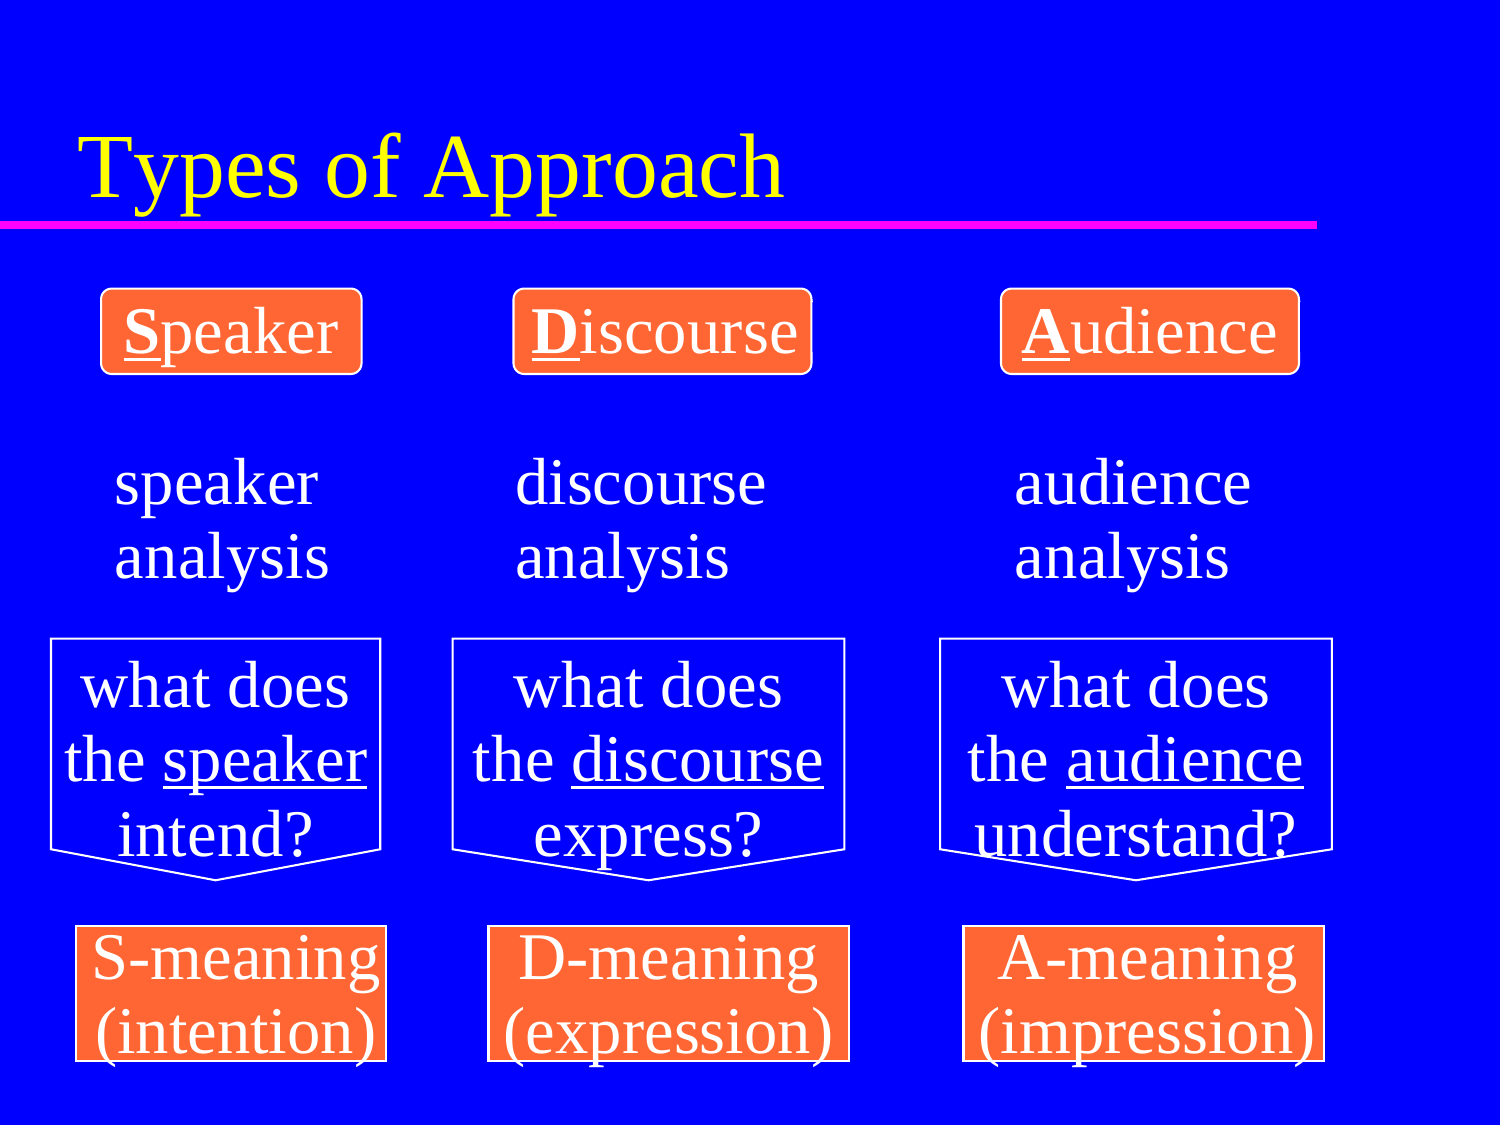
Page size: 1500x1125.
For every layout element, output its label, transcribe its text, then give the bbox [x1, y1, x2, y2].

text_box S-meaning (intention) [76, 925, 387, 1062]
title Types of Approach [62, 43, 1338, 225]
text_box Discourse [513, 288, 812, 374]
text_box D-meaning (expression) [488, 925, 849, 1062]
text_box what does the speaker intend? [51, 638, 381, 881]
text_box what does the audience understand? [940, 638, 1332, 881]
text_box Speaker [101, 288, 362, 374]
text_box what does the discourse express? [452, 638, 845, 881]
text_box speaker analysis [99, 437, 475, 601]
text_box A-meaning (impression) [963, 925, 1324, 1062]
text_box audience analysis [999, 437, 1375, 601]
text_box Audience [1000, 288, 1299, 374]
text_box discourse analysis [500, 437, 876, 601]
